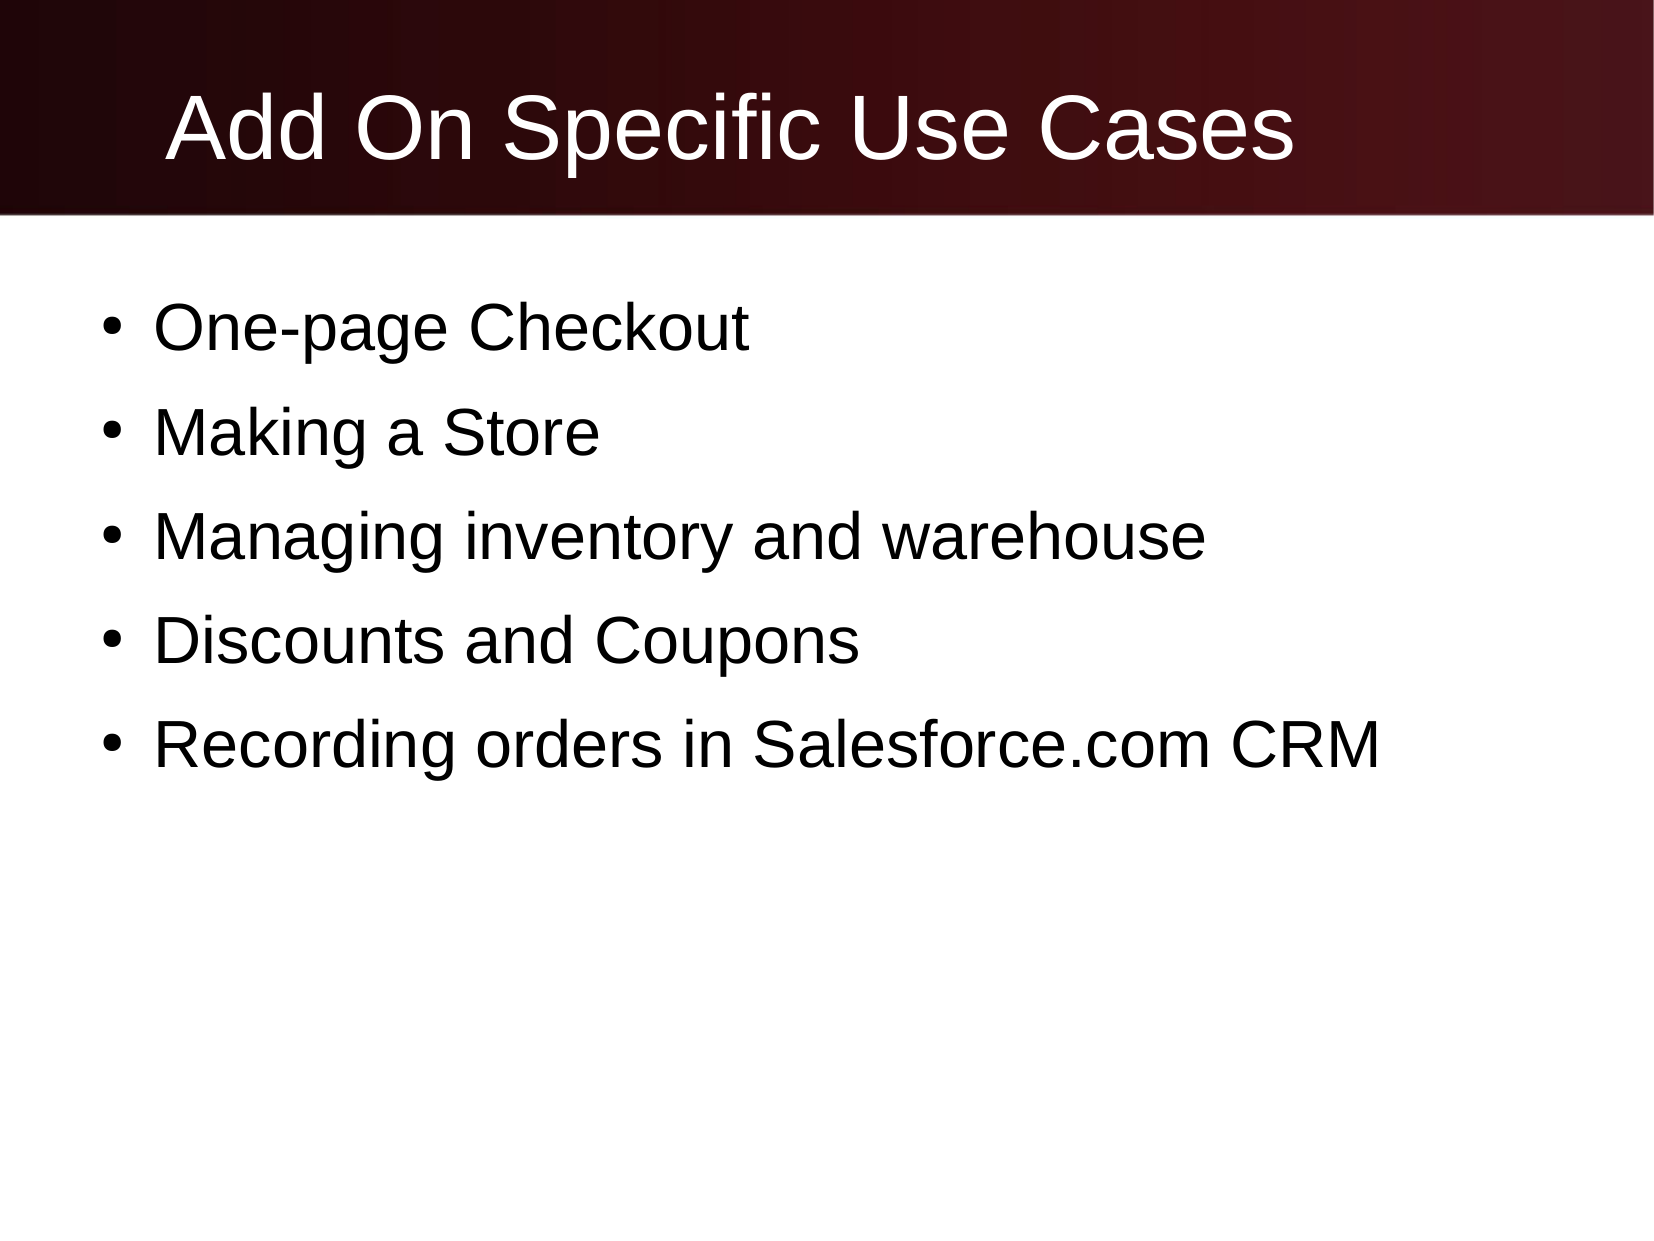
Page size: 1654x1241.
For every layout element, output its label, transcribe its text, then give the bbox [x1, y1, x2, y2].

list One-page Checkout Making a Store Managing inventory and warehouse Discounts and Coupons Recording orders in Salesforce.com CRM [82, 290, 1571, 1109]
picture [0, 0, 1654, 1241]
text_box Add On Specific Use Cases [105, 76, 1359, 179]
